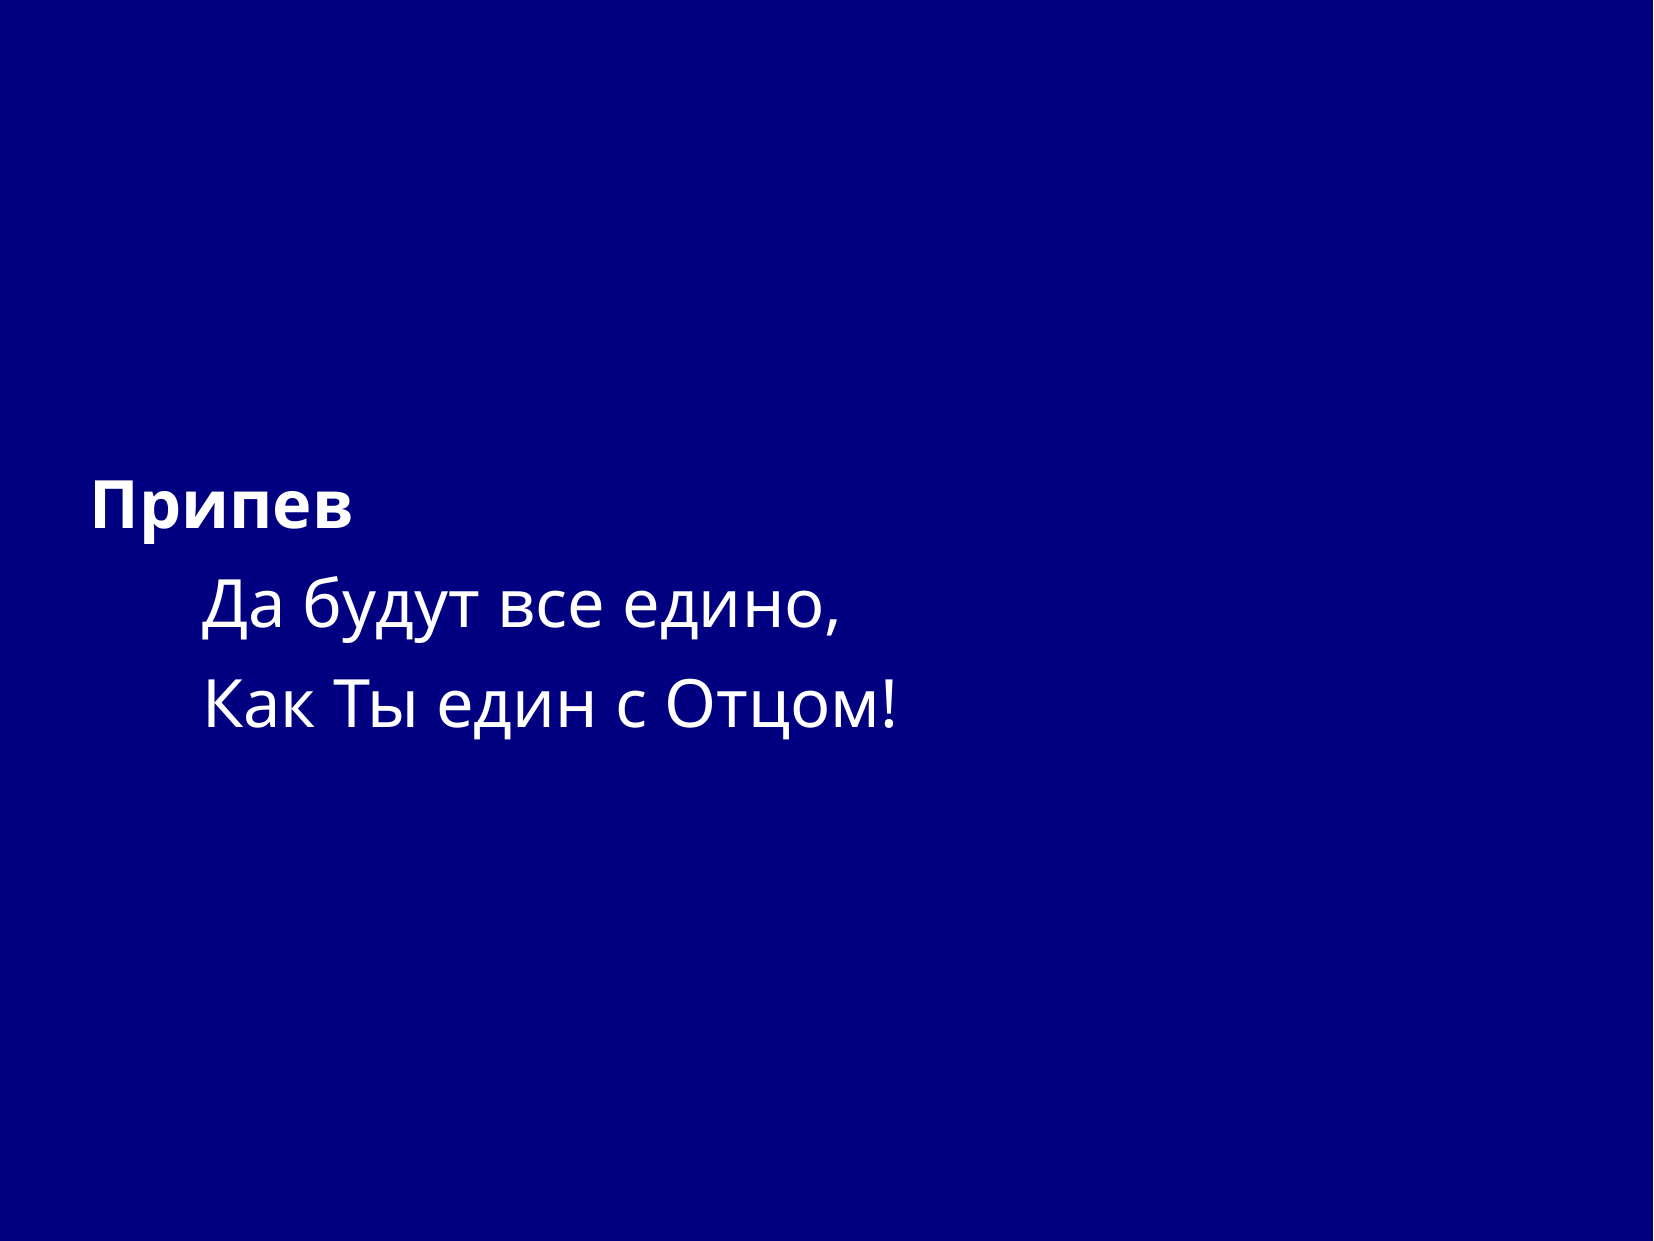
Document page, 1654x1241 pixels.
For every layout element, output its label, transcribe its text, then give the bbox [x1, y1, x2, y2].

text_box Припев Да будут все едино, Как Ты един с Отцом! [75, 150, 1576, 1163]
